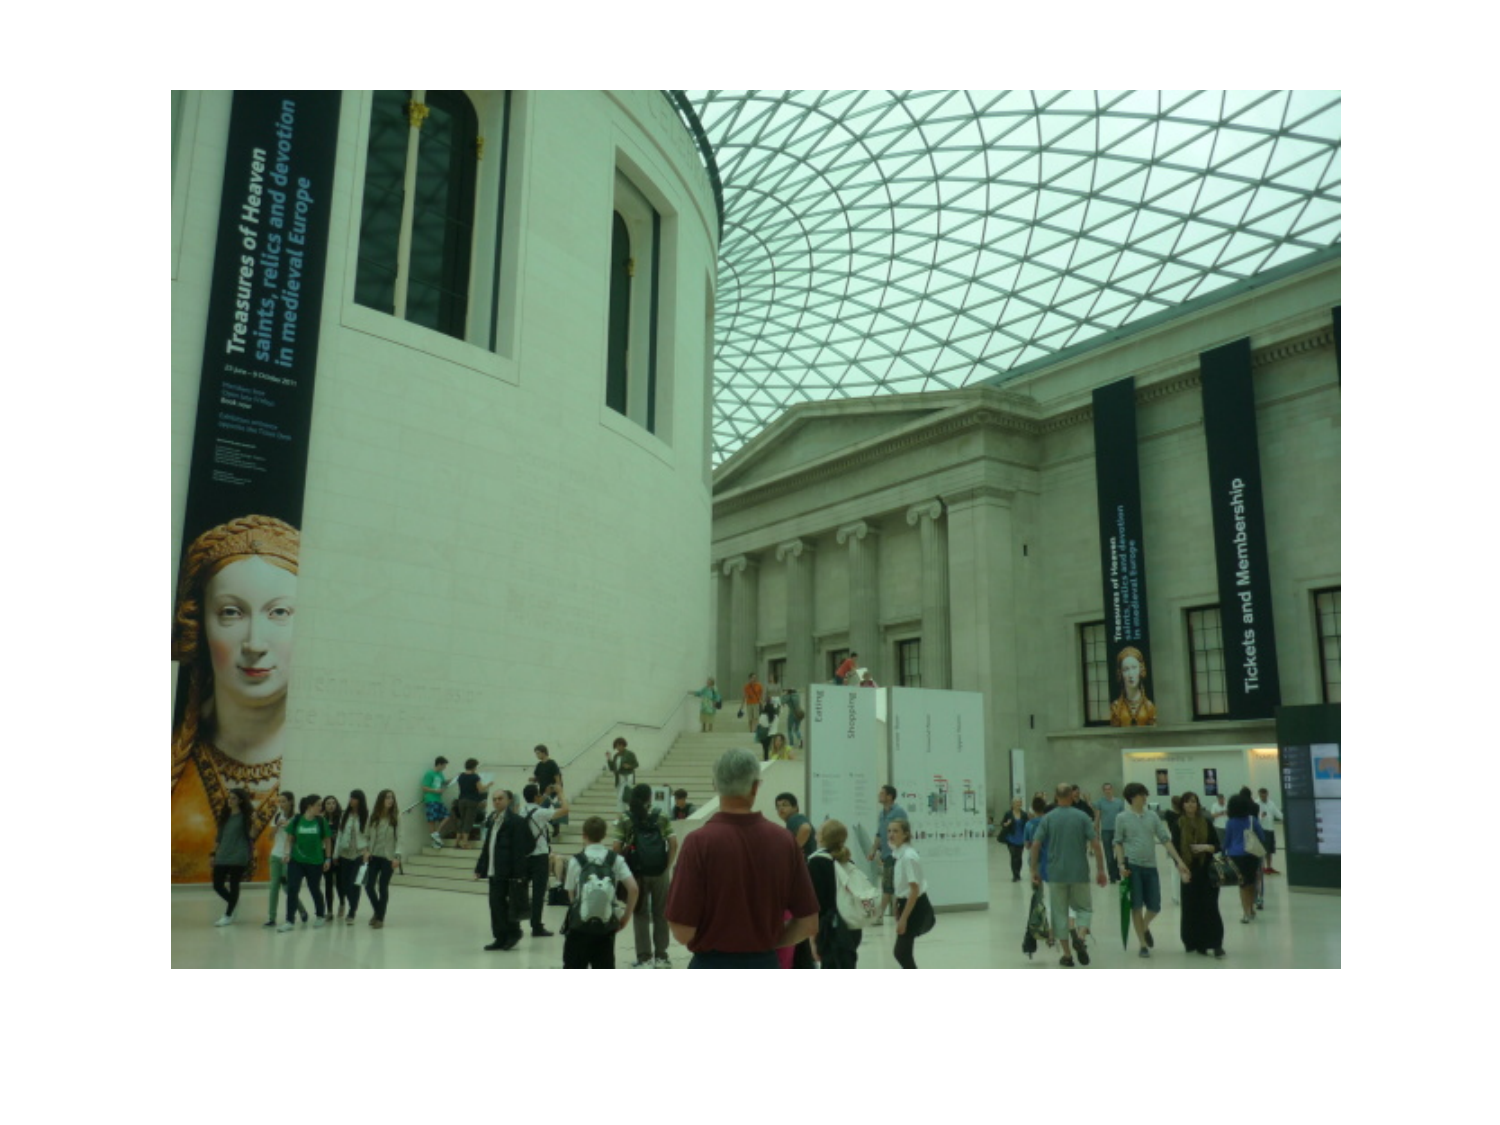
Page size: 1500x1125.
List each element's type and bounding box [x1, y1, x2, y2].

picture [171, 90, 1341, 969]
